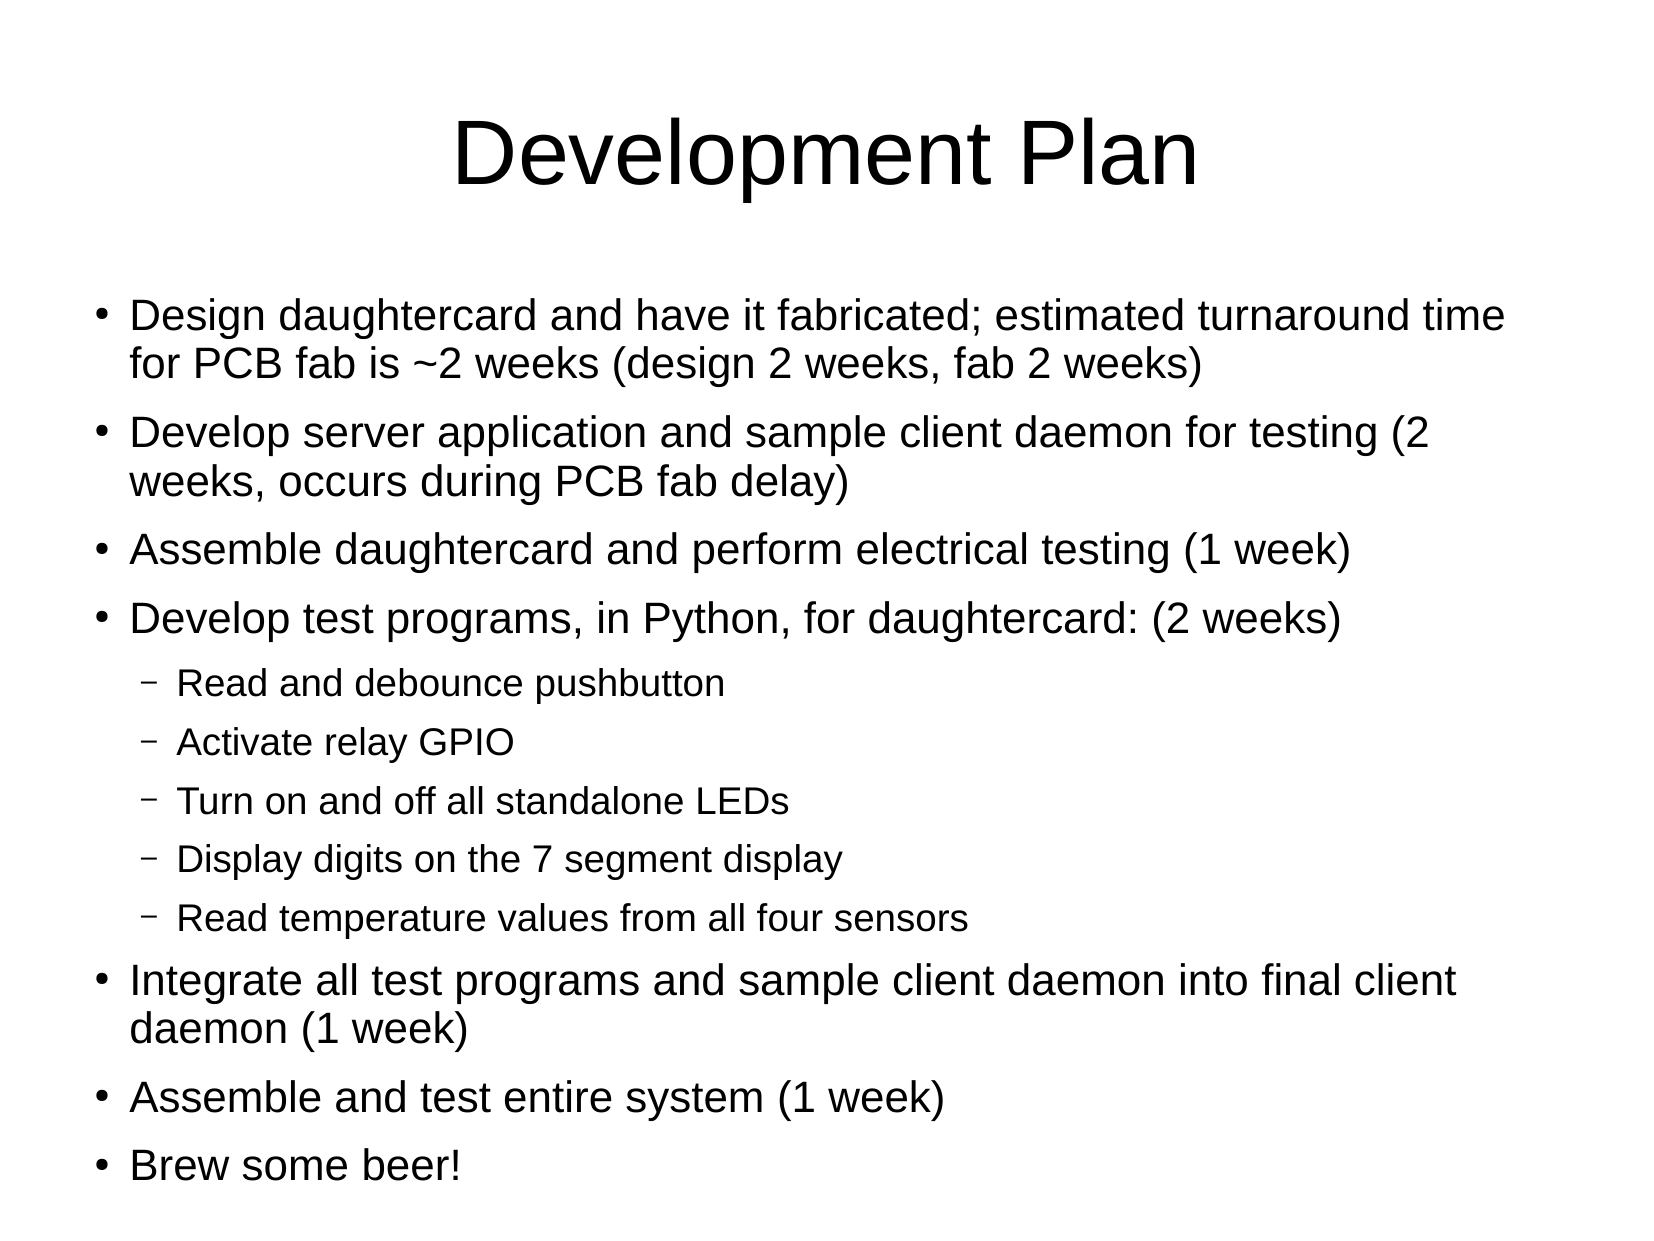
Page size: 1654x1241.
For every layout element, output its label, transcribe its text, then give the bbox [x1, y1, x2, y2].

title Development Plan [82, 49, 1571, 257]
list Design daughtercard and have it fabricated; estimated turnaround time for PCB fab is ~2 weeks (design 2 weeks, fab 2 weeks) Develop server application and sample client daemon for testing (2 weeks, occurs during PCB fab delay) Assemble daughtercard and perform electrical testing (1 week) Develop test programs, in Python, for daughtercard: (2 weeks) Read and debounce pushbutton Activate relay GPIO Turn on and off all standalone LEDs Display digits on the 7 segment display Read temperature values from all four sensors Integrate all test programs and sample client daemon into final client daemon (1 week) Assemble and test entire system (1 week) Brew some beer! [82, 290, 1538, 1201]
